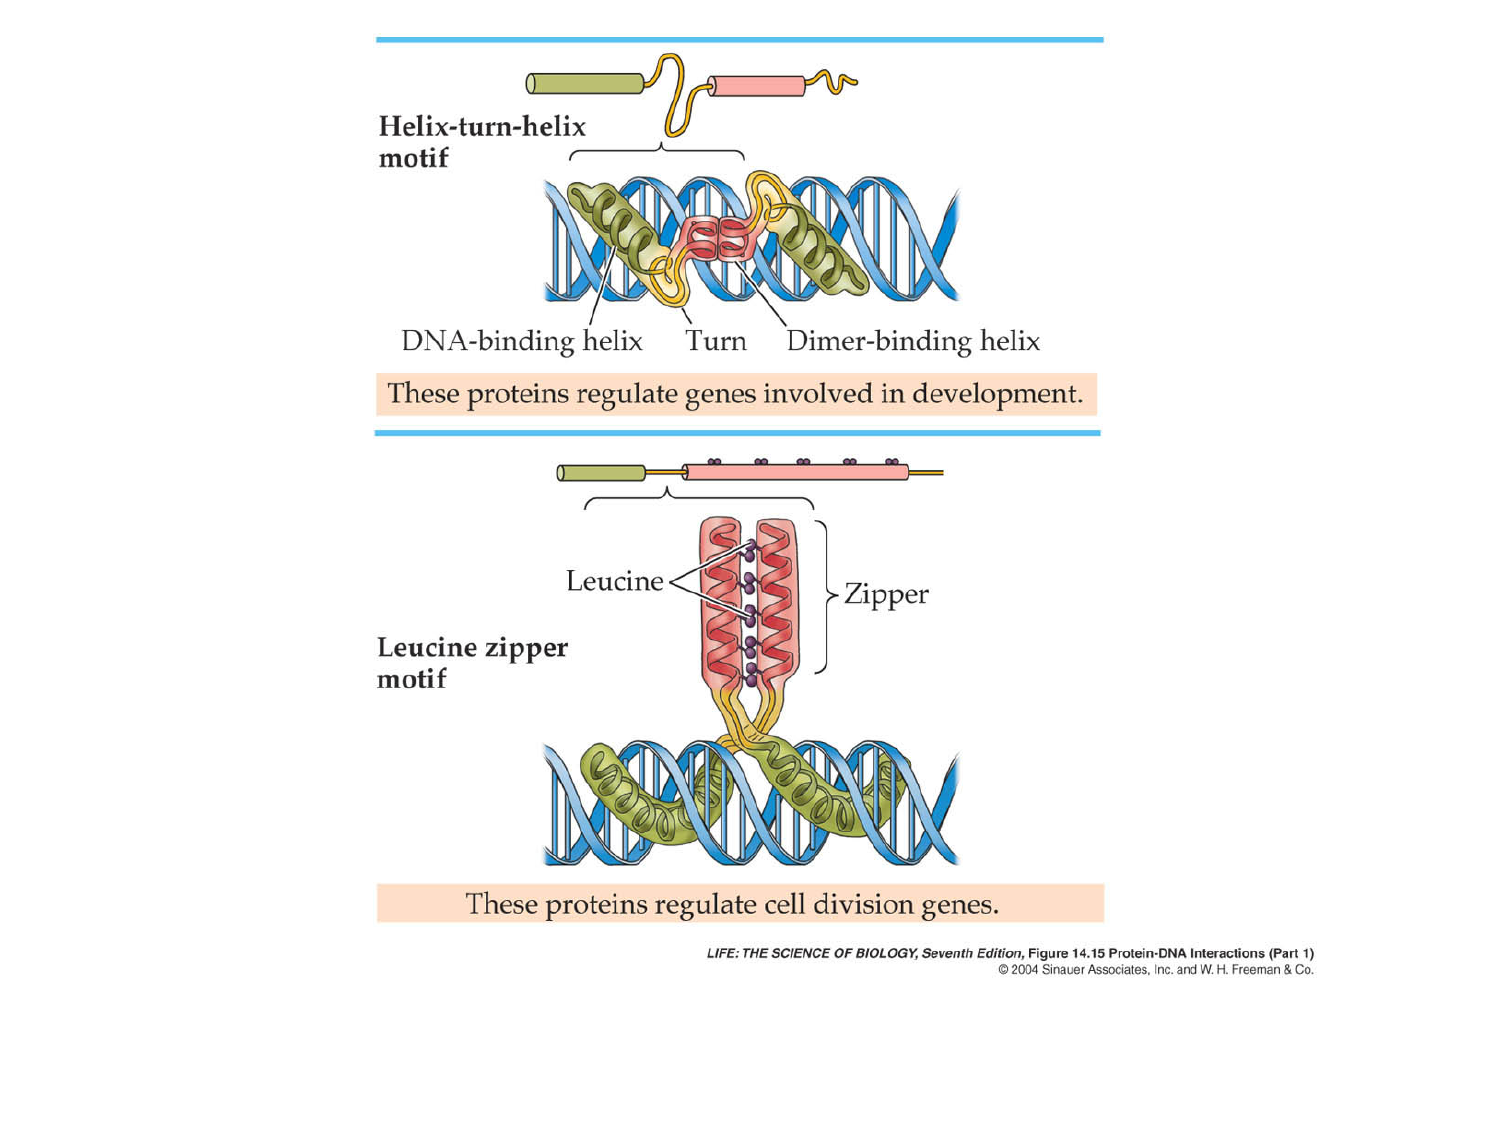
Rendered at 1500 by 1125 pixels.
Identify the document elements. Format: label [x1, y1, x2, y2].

picture [41, 18, 1331, 987]
